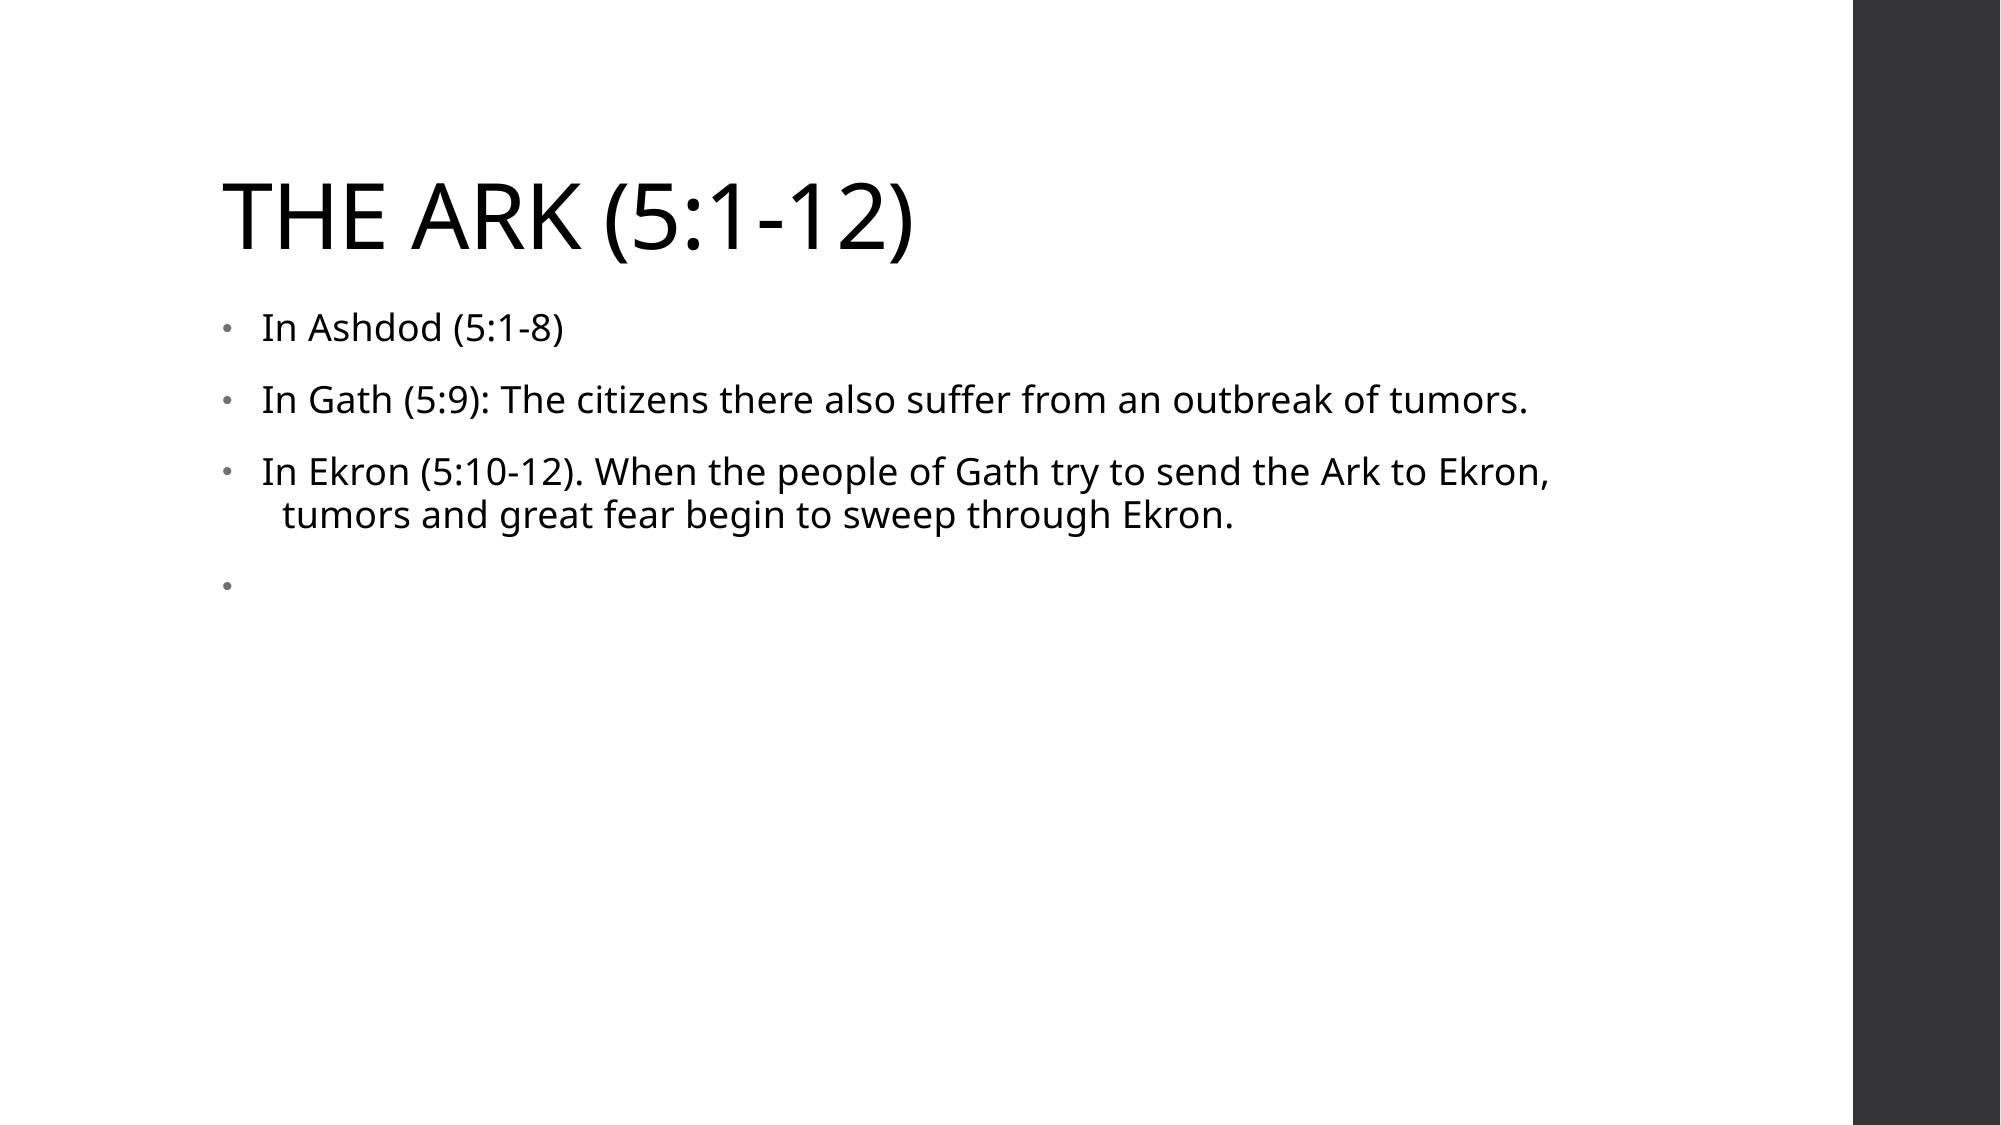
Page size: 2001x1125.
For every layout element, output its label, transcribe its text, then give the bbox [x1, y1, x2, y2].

list In Ashdod (5:1-8) In Gath (5:9): The citizens there also suffer from an outbreak of tumors. In Ekron (5:10-12). When the people of Gath try to send the Ark to Ekron, tumors and great fear begin to sweep through Ekron. [206, 299, 1617, 1014]
title THE ARK (5:1-12) [206, 60, 1797, 278]
